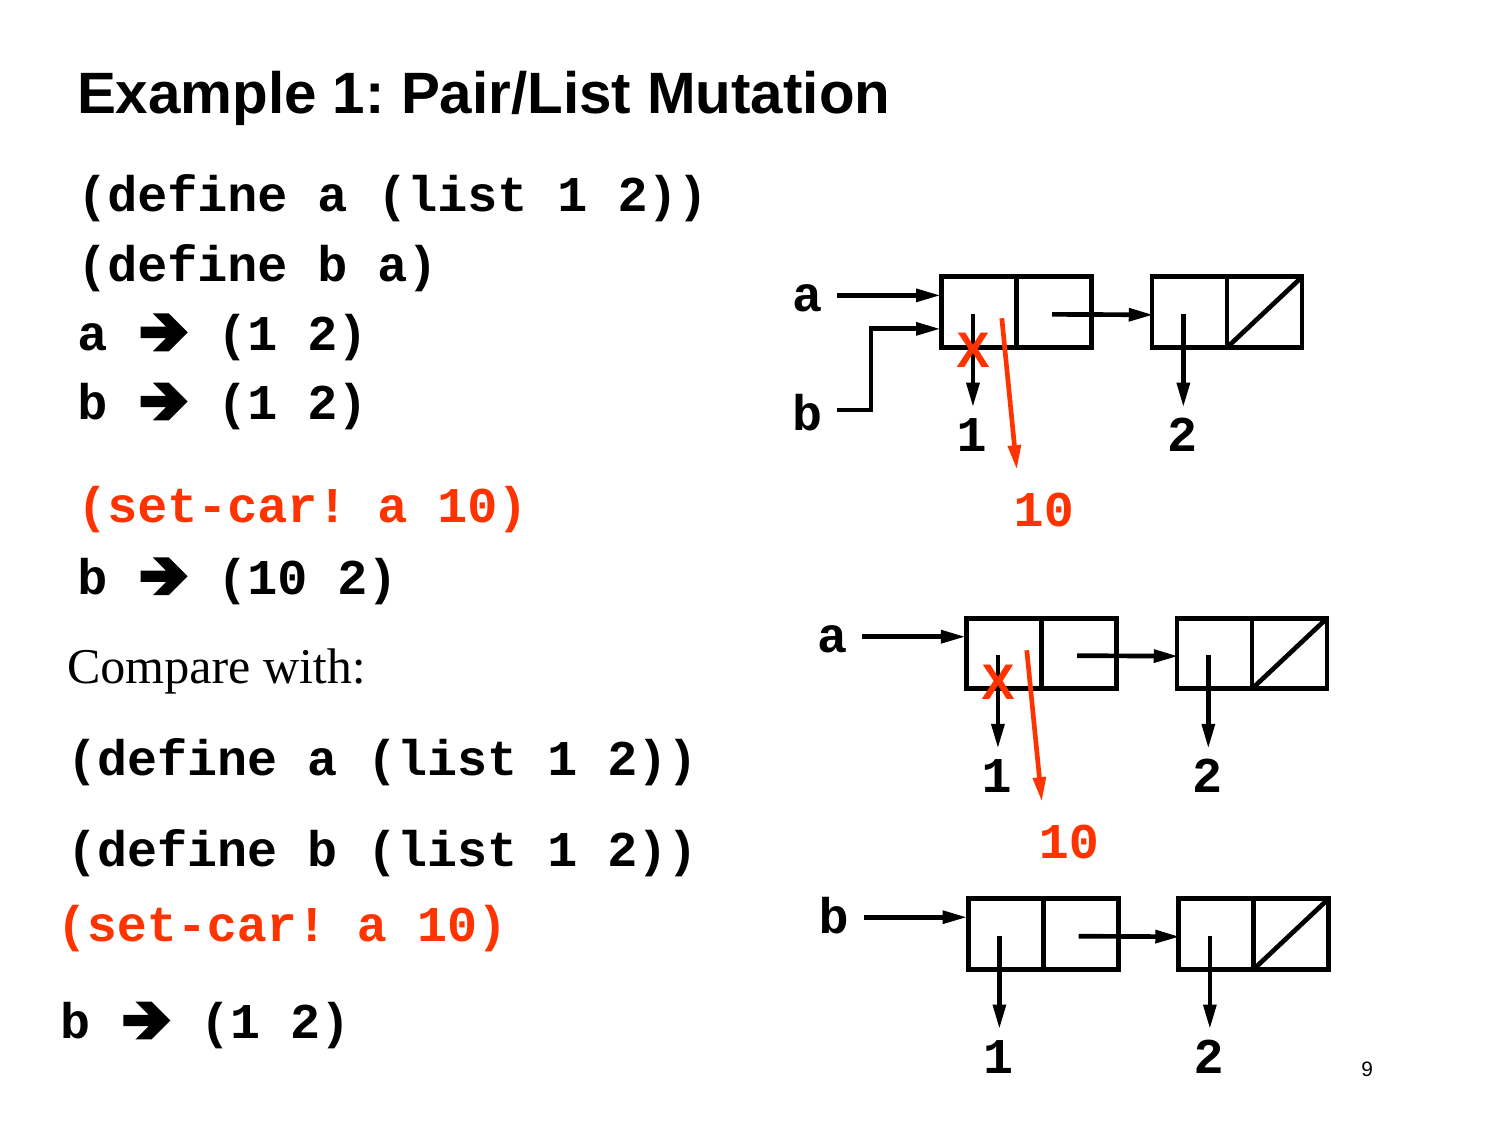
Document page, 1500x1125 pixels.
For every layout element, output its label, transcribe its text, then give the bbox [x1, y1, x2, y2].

text_box 10 [1023, 800, 1114, 876]
text_box a [802, 595, 863, 671]
text_box 2 [1178, 1015, 1239, 1091]
list (define a (list 1 2)) (define b a) a  (1 2) b  (1 2) [62, 162, 740, 464]
text_box Compare with: (define a (list 1 2)) (define b (list 1 2)) [52, 626, 722, 883]
text_box 1 [941, 393, 1002, 469]
text_box (set-car! a 10) [42, 883, 795, 959]
text_box X [966, 642, 1030, 718]
text_box 1 [966, 734, 1027, 811]
text_box 1 [968, 1015, 1029, 1091]
text_box 2 [1152, 393, 1213, 469]
text_box 10 [998, 468, 1089, 544]
text_box b [777, 372, 838, 449]
title Example 1: Pair/List Mutation [62, 24, 1338, 163]
text_box X [941, 310, 1005, 386]
text_box b  (1 2) [45, 980, 834, 1057]
text_box (set-car! a 10) b  (10 2) [62, 464, 740, 621]
text_box a [777, 253, 838, 330]
text_box b [803, 875, 864, 952]
text_box 2 [1177, 734, 1238, 811]
